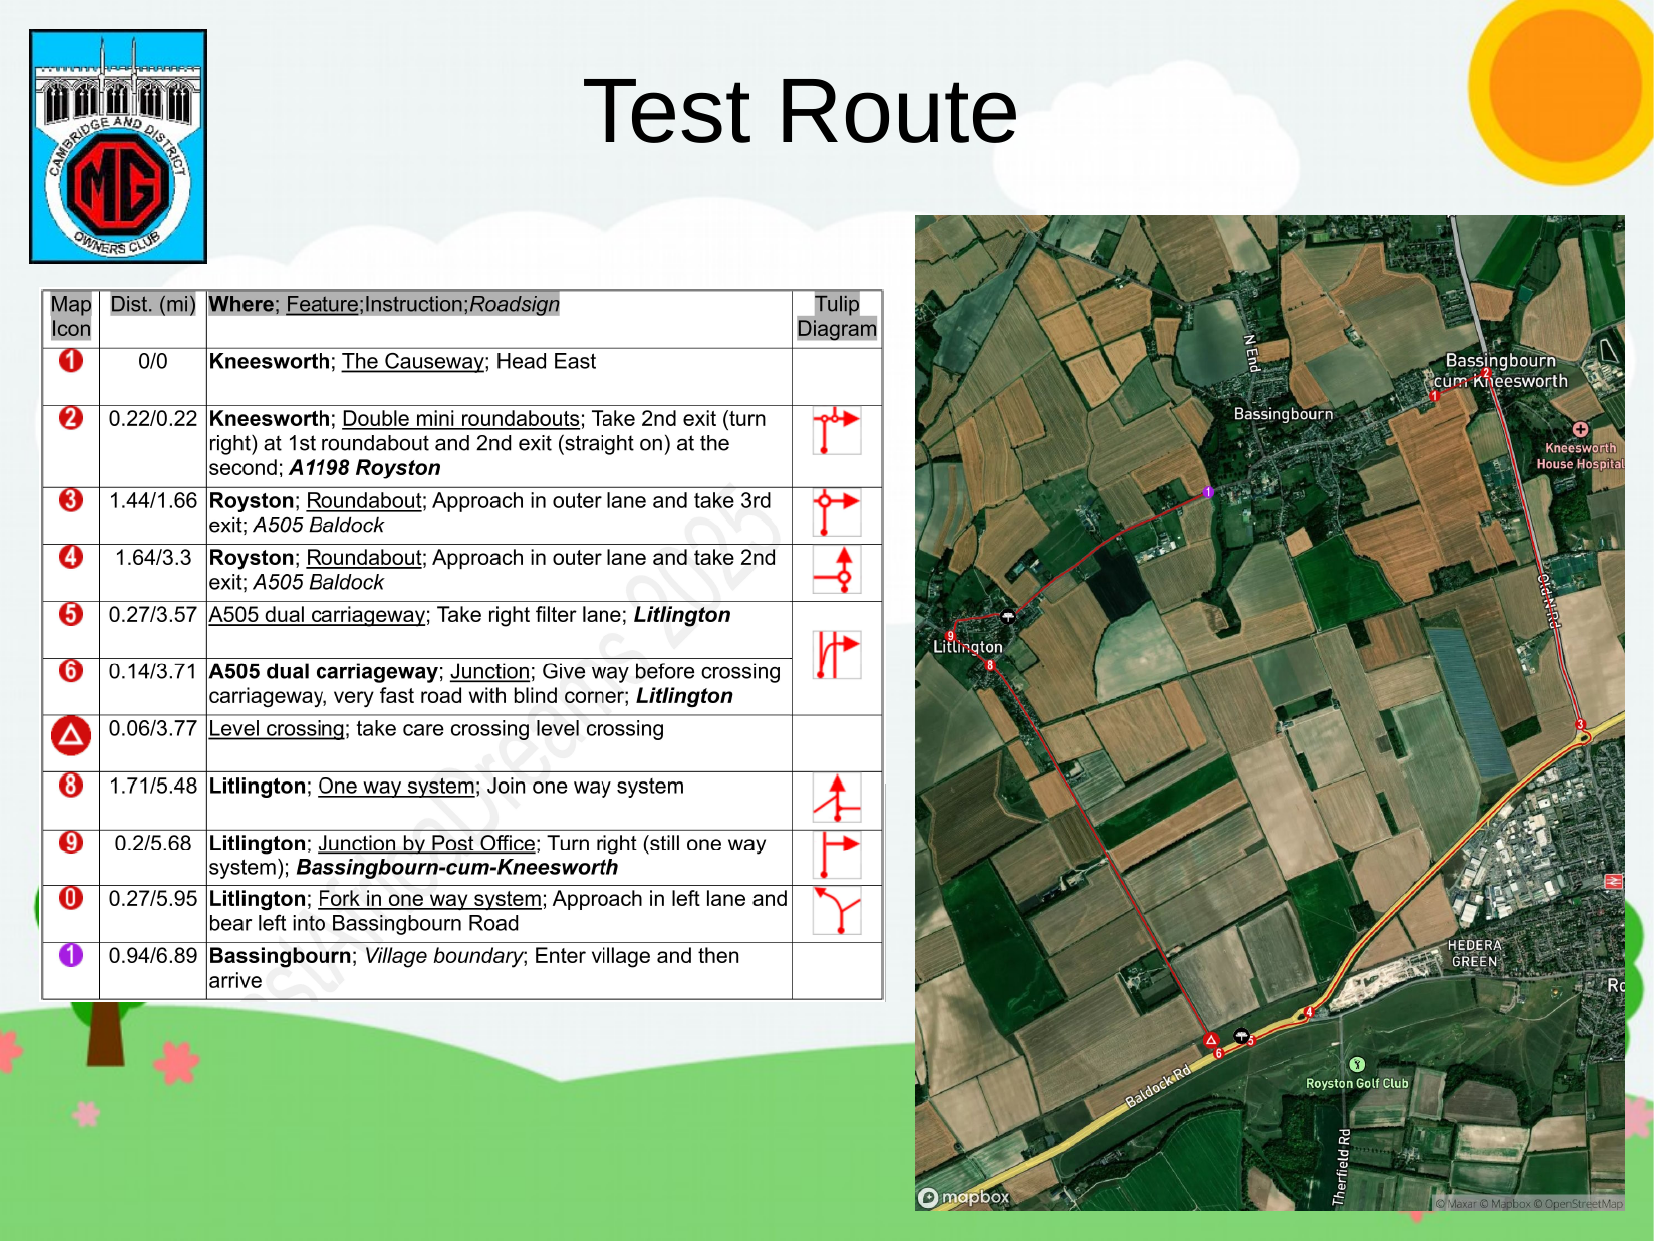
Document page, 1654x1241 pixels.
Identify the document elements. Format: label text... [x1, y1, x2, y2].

title Test Route [245, 0, 1359, 223]
picture [0, 0, 1654, 1241]
